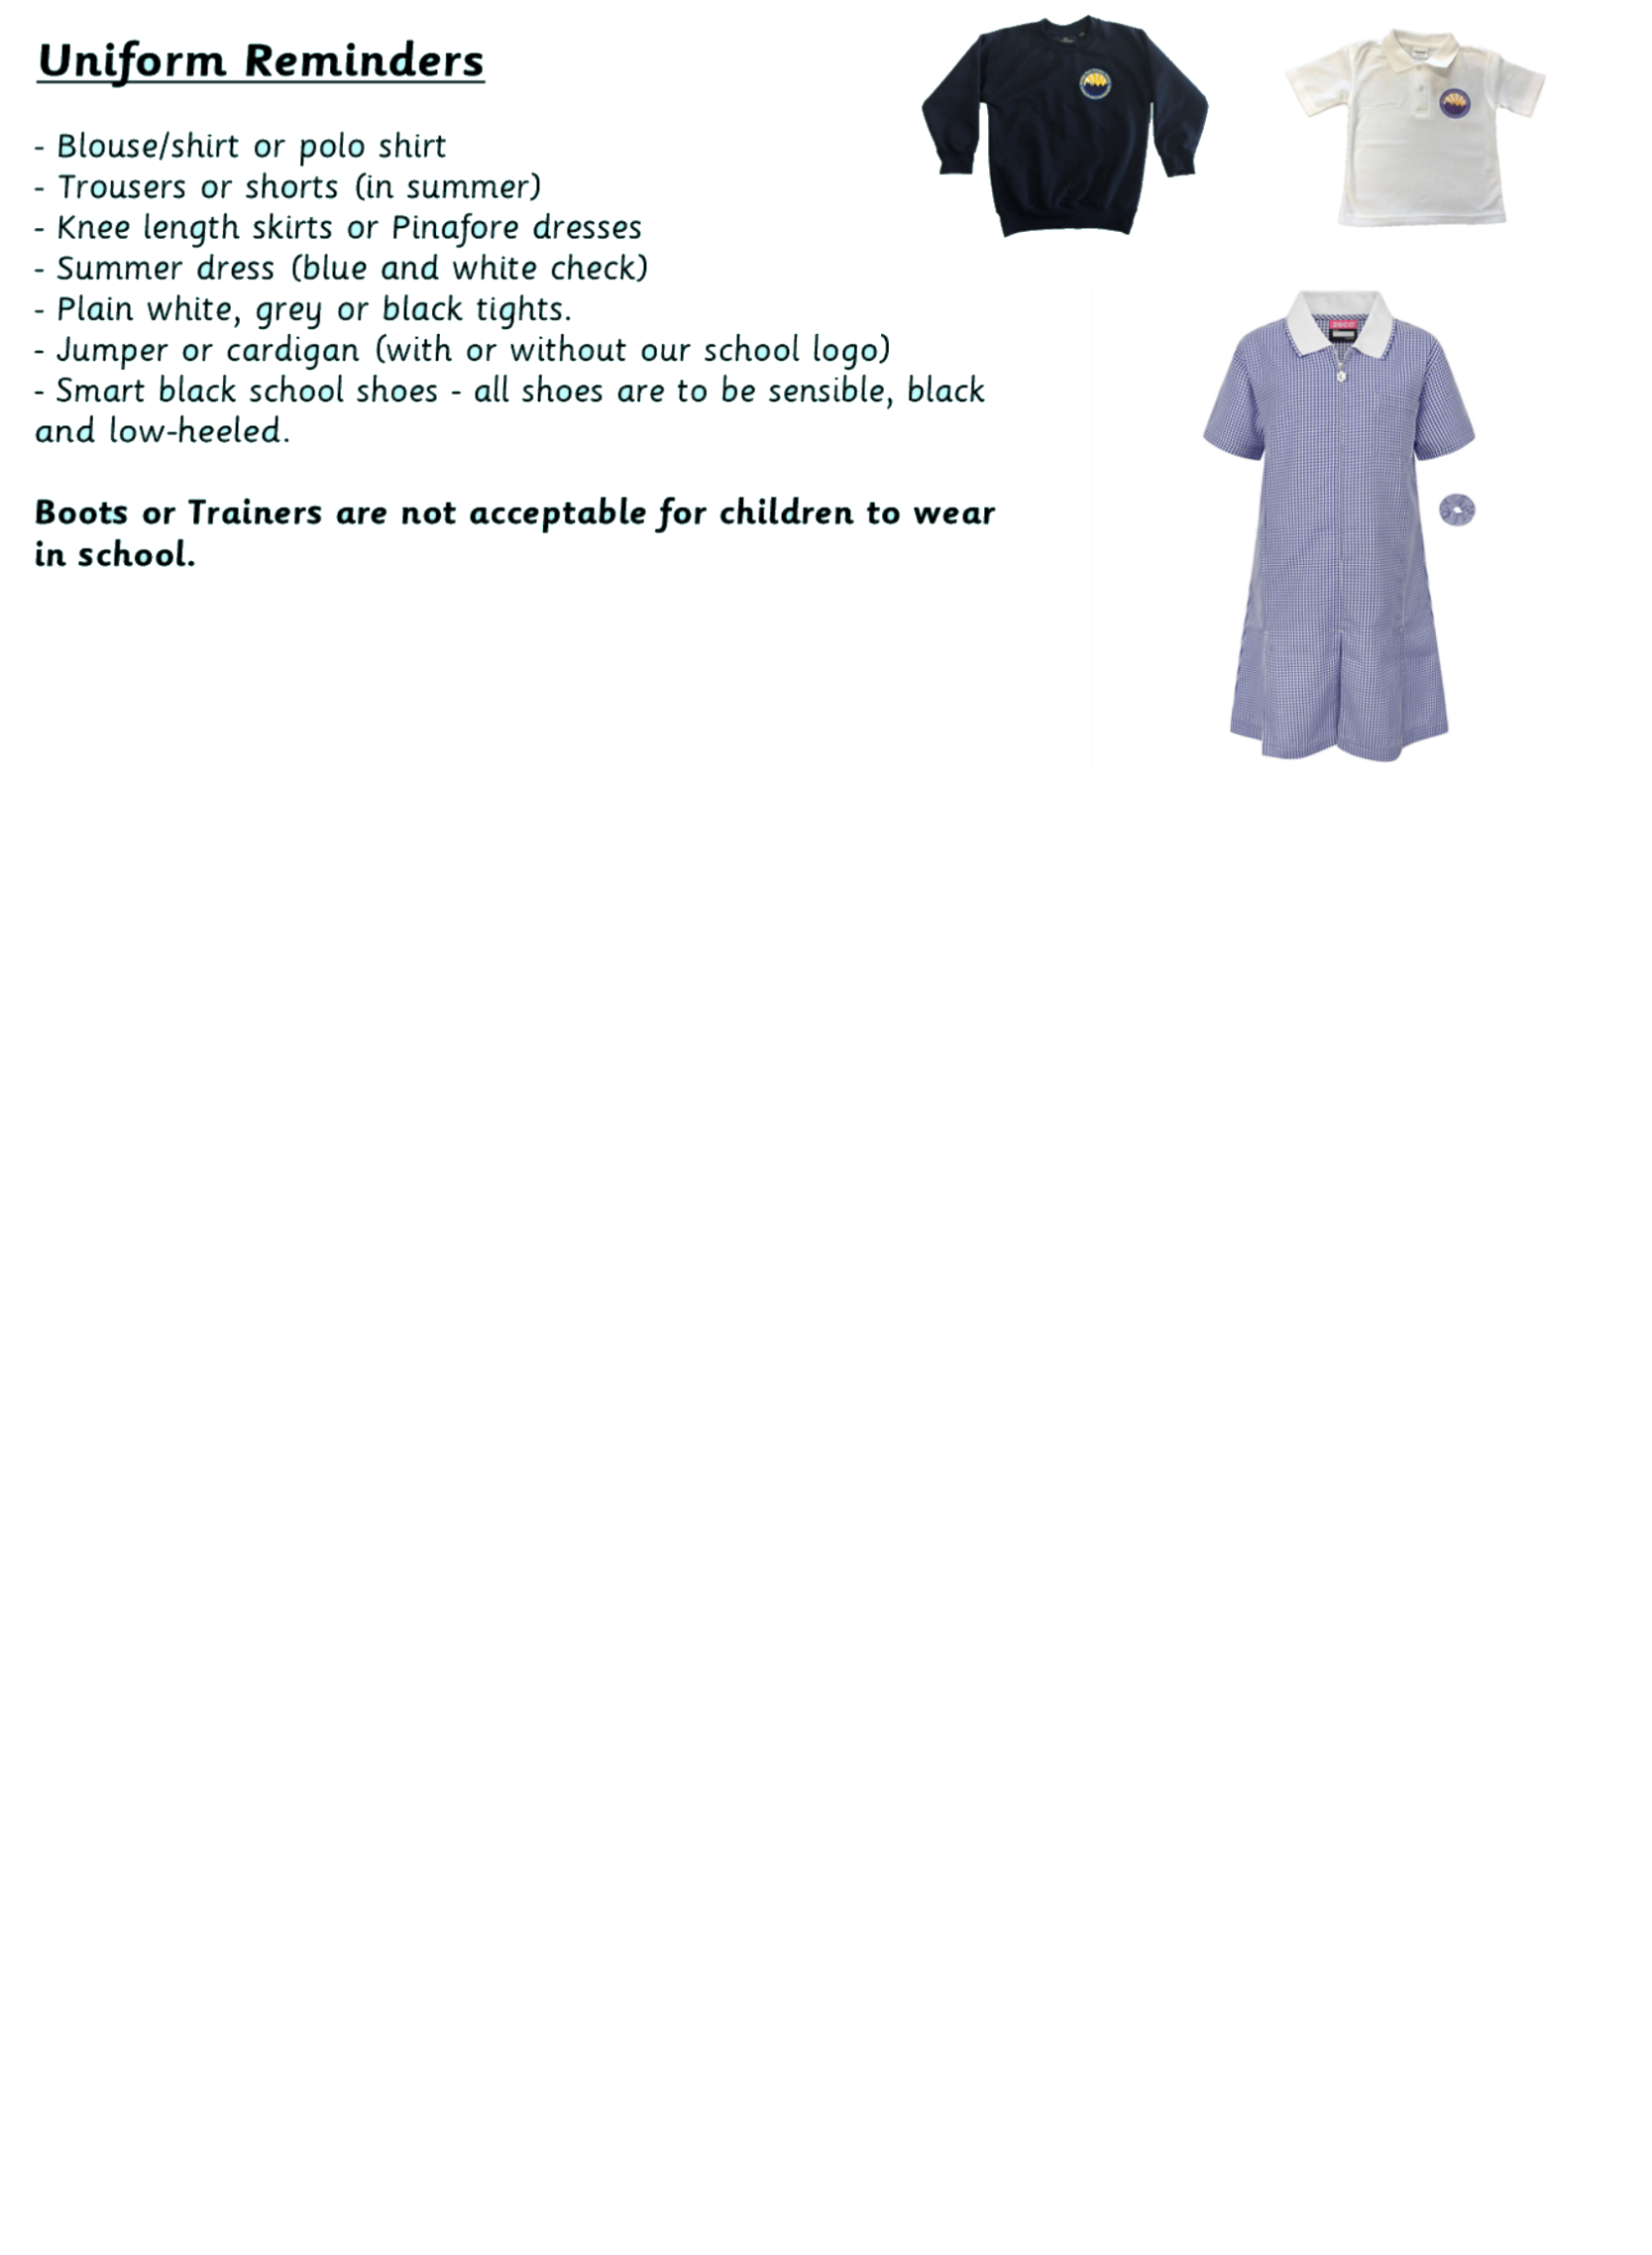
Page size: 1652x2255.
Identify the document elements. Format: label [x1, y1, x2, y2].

picture [0, 0, 1608, 869]
